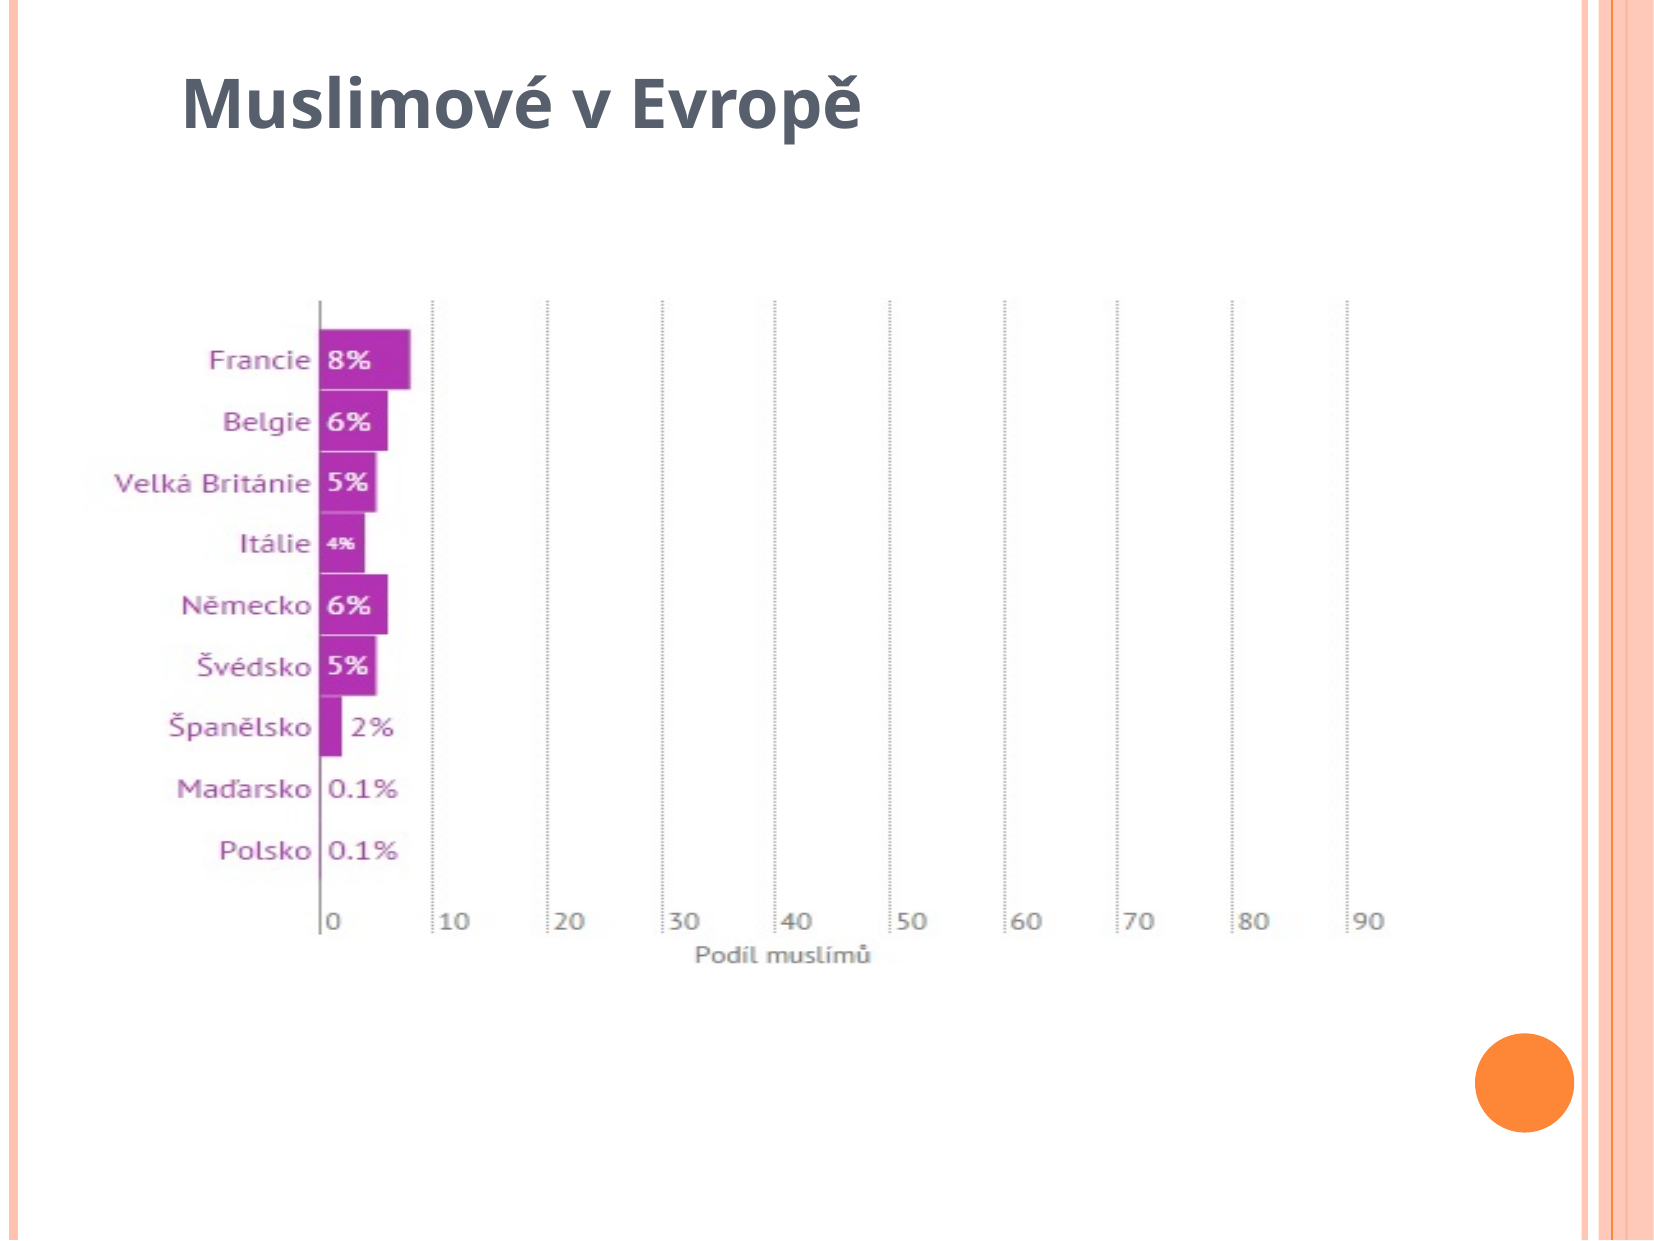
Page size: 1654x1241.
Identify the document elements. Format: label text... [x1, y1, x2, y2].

title Muslimové v Evropě [165, 52, 1654, 260]
picture [82, 271, 1477, 980]
